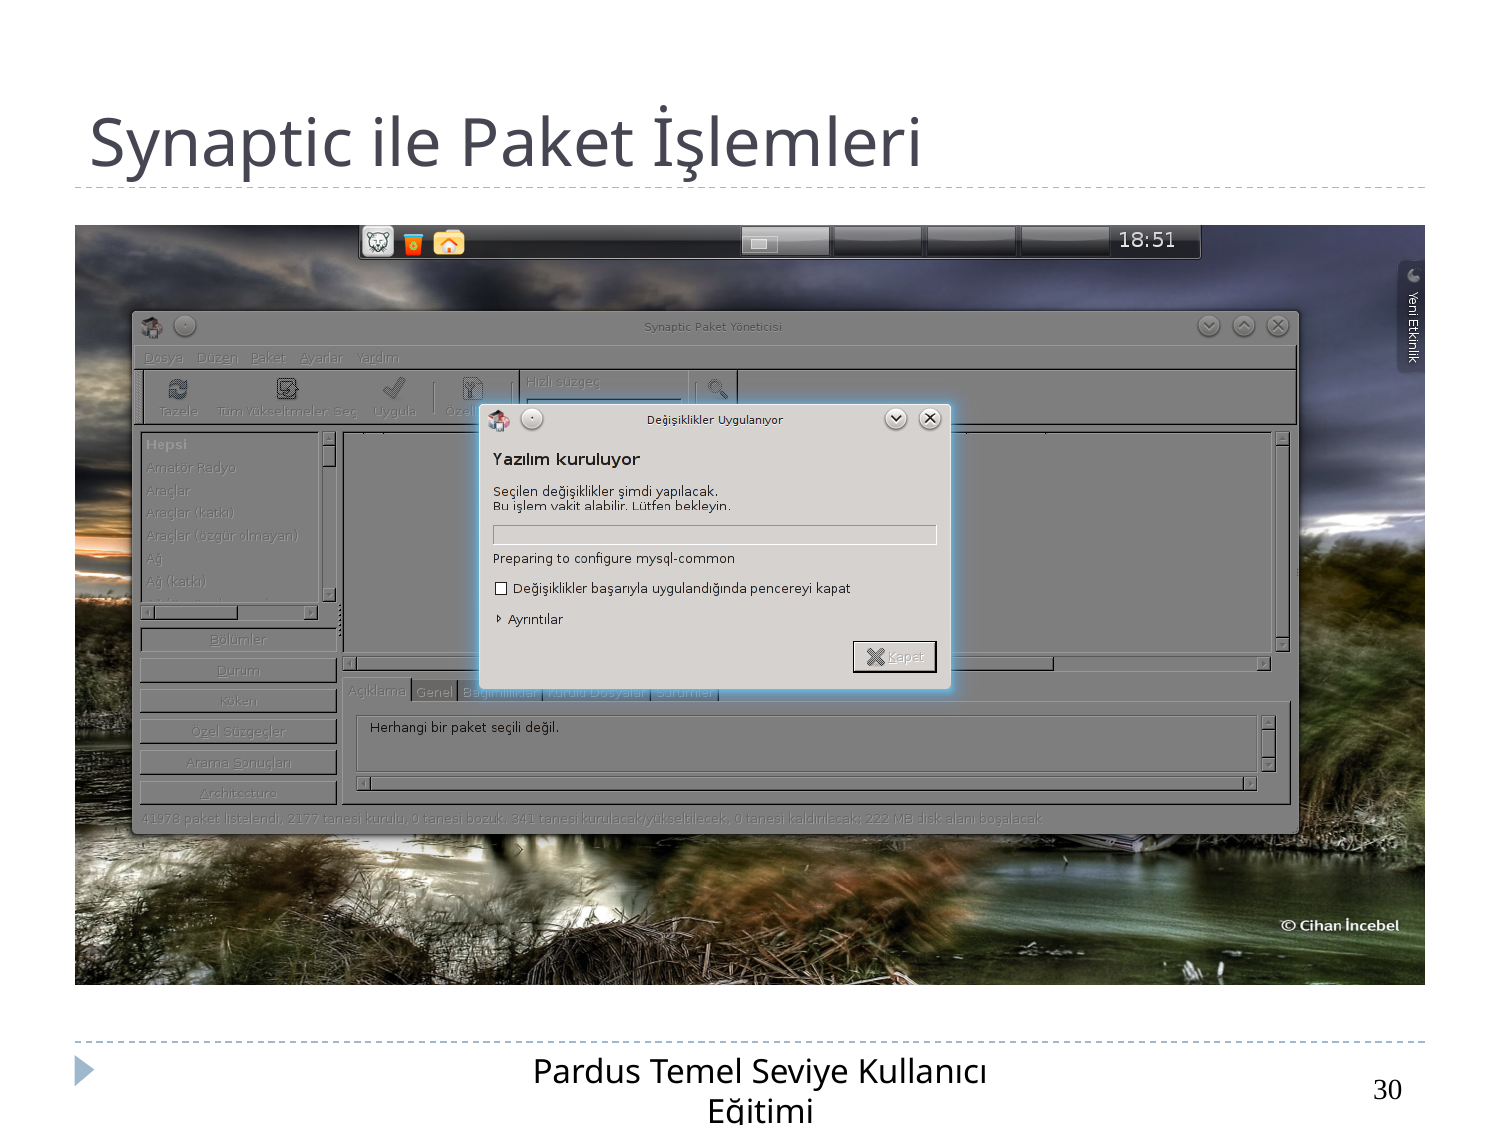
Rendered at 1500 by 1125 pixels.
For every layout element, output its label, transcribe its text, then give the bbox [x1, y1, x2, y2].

picture [75, 225, 1425, 985]
title Synaptic ile Paket İşlemleri [75, 24, 1425, 188]
